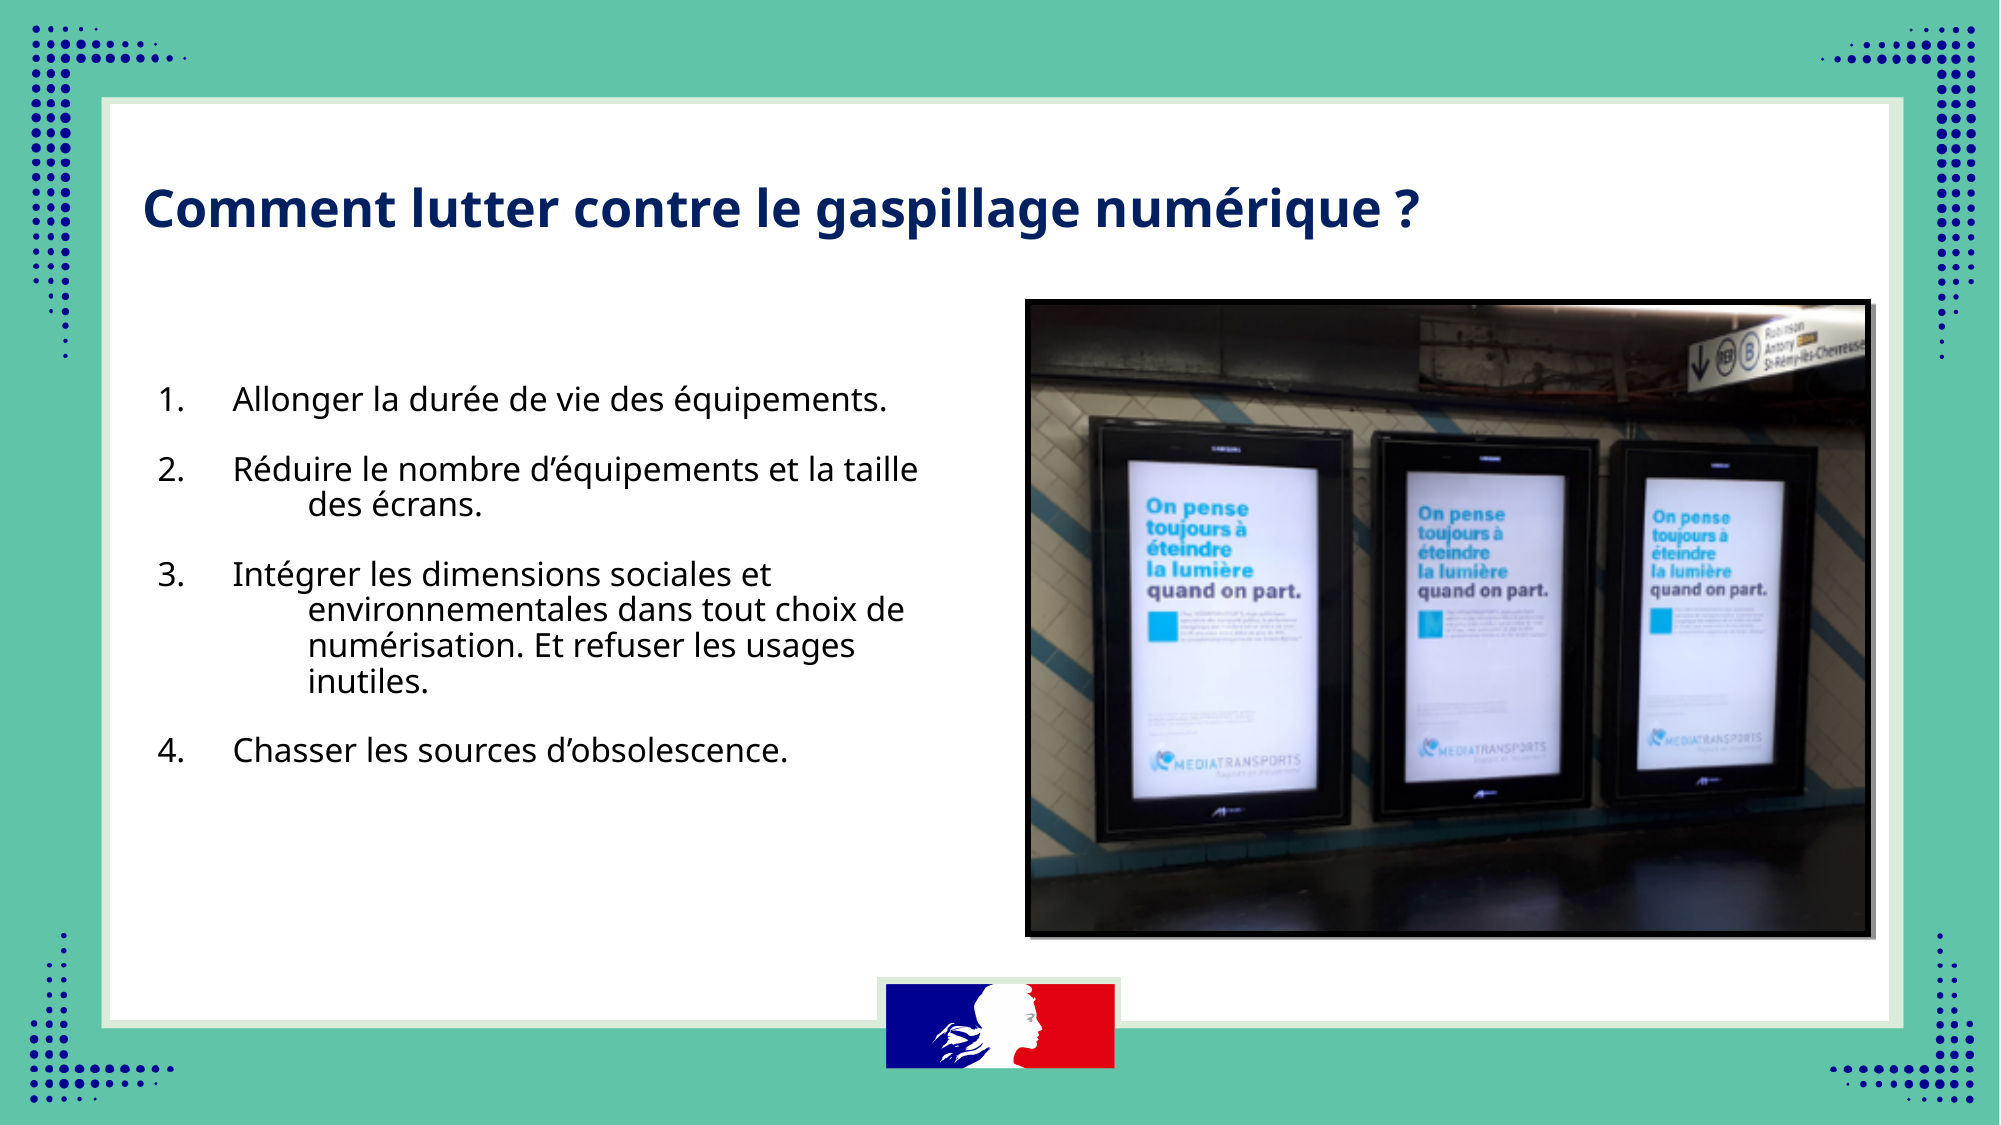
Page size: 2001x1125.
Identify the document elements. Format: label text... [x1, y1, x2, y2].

text_box Allonger la durée de vie des équipements. Réduire le nombre d’équipements et la taille des écrans. Intégrer les dimensions sociales et environnementales dans tout choix de numérisation. Et refuser les usages inutiles. Chasser les sources d’obsolescence. [142, 375, 957, 1006]
title Comment lutter contre le gaspillage numérique ? [142, 151, 1499, 270]
picture [0, 0, 2000, 1125]
